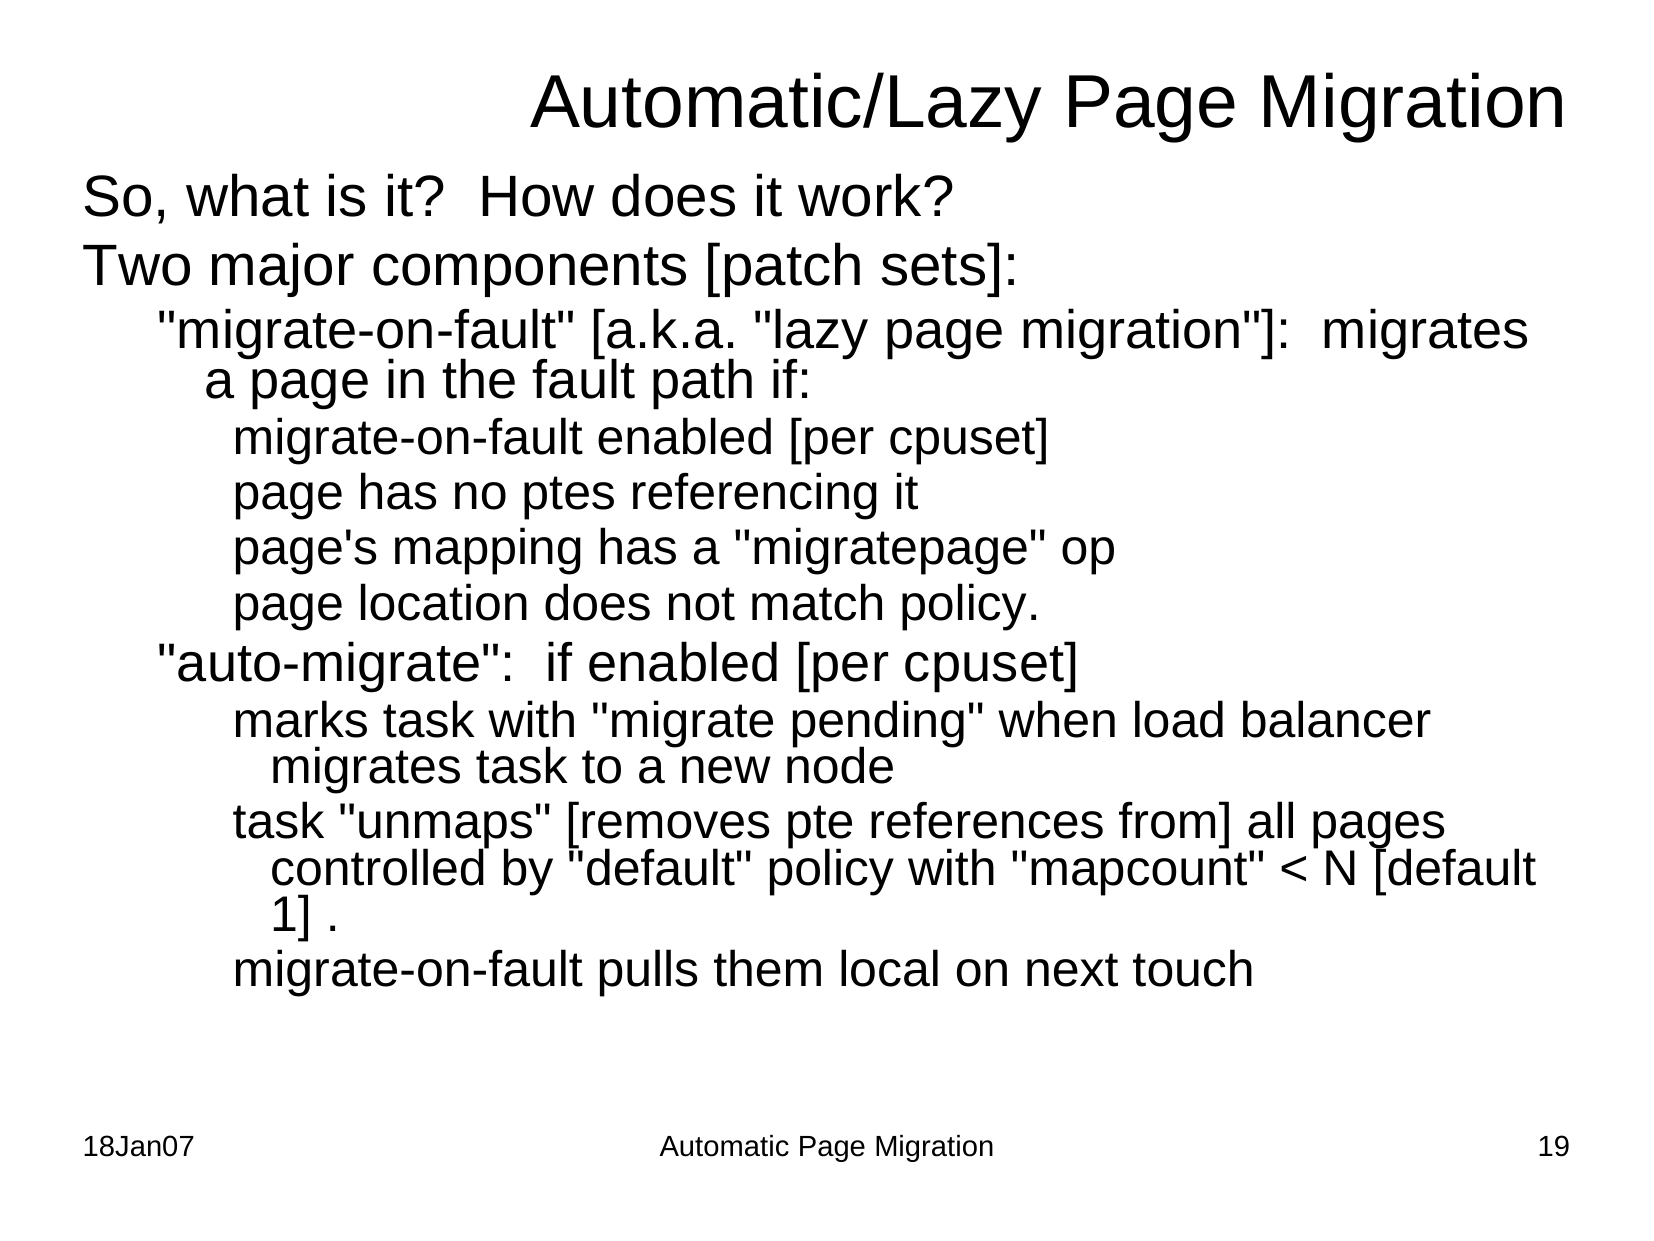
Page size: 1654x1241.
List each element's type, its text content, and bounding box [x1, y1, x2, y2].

list So, what is it? How does it work? Two major components [patch sets]: "migrate-on-fault" [a.k.a. "lazy page migration"]: migrates a page in the fault path if: migrate-on-fault enabled [per cpuset] page has no ptes referencing it page's mapping has a "migratepage" op page location does not match policy. "auto-migrate": if enabled [per cpuset] marks task with "migrate pending" when load balancer migrates task to a new node task "unmaps" [removes pte references from] all pages controlled by "default" policy with "mapcount" < N [default 1] . migrate-on-fault pulls them local on next touch [82, 173, 1571, 1109]
title Automatic/Lazy Page Migration [80, 45, 1569, 159]
